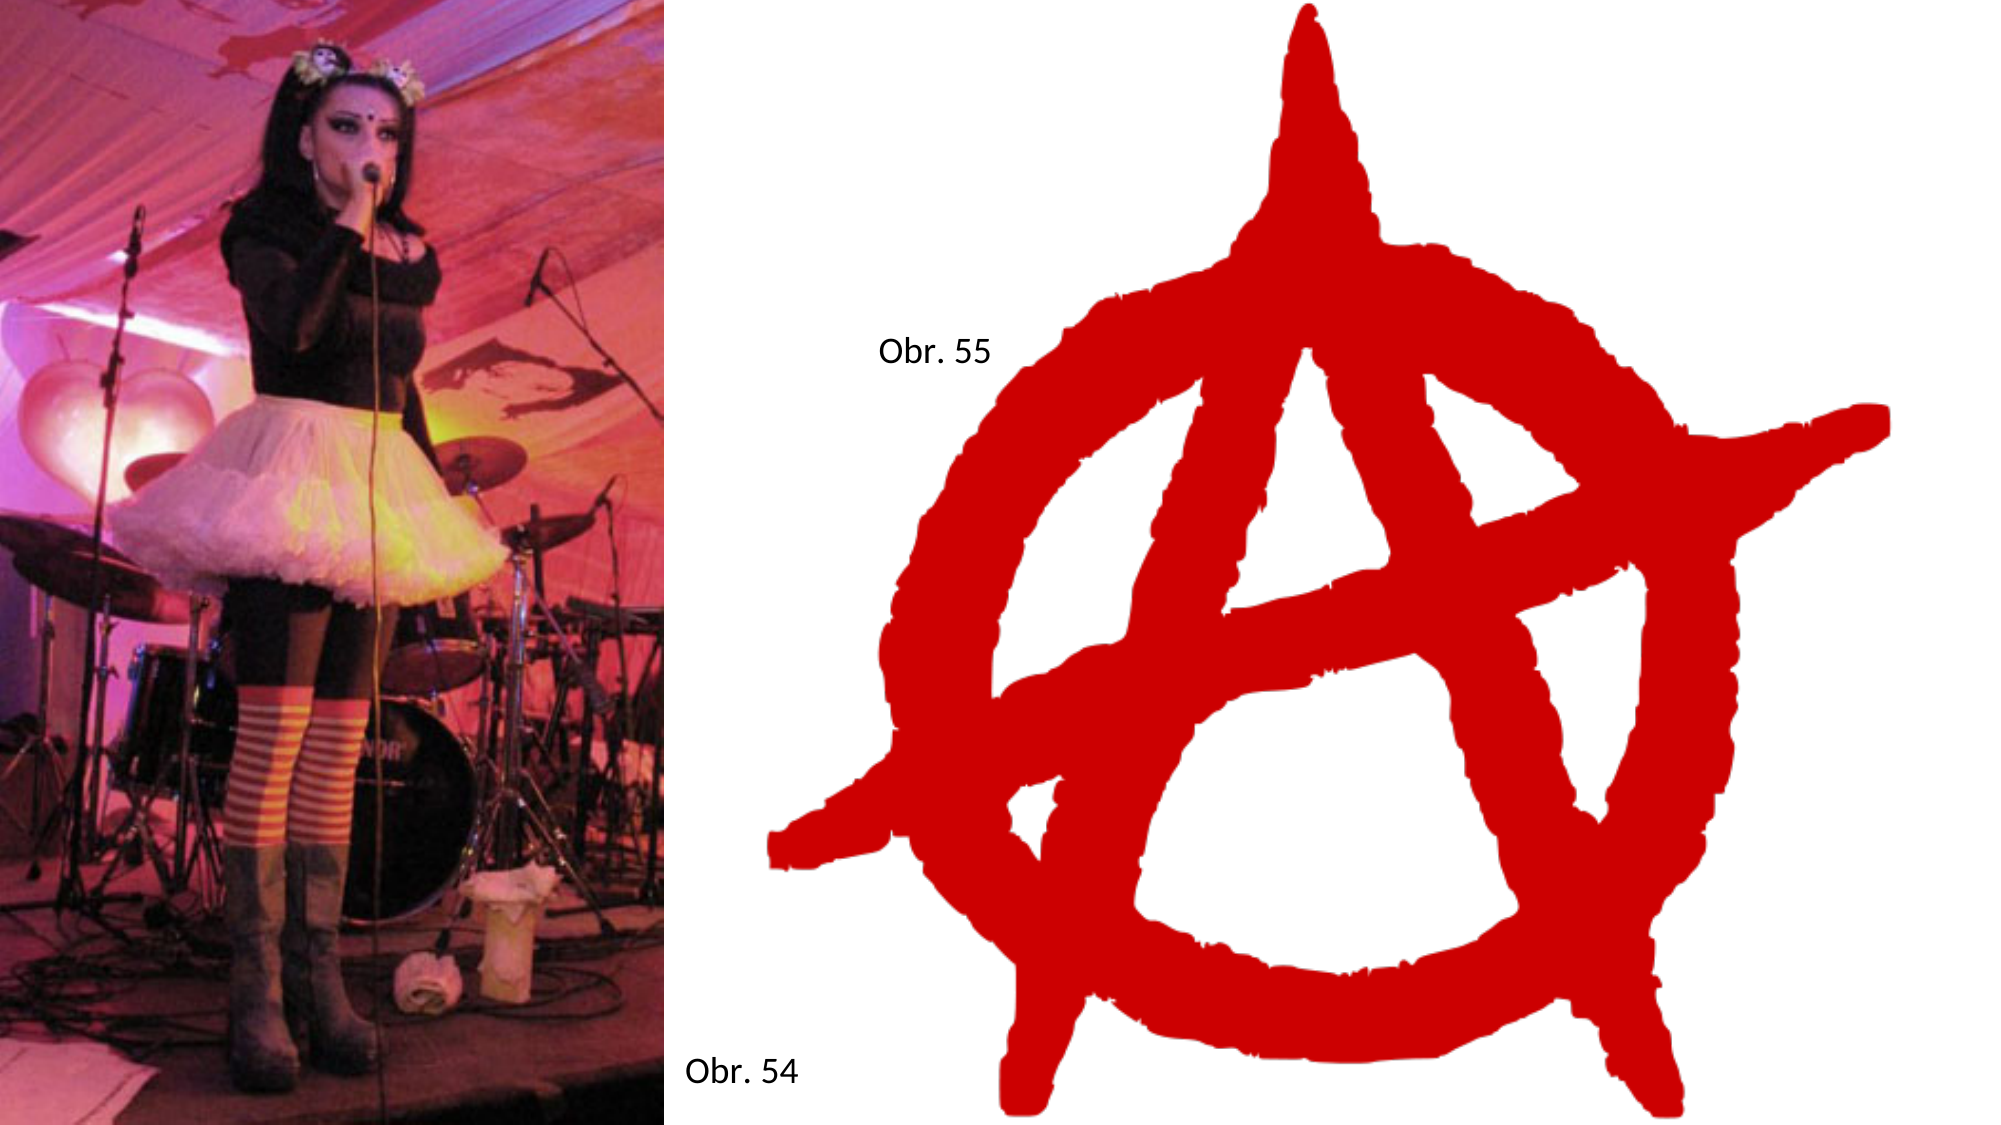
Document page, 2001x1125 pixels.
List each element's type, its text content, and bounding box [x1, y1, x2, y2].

text_box Obr. 54 [670, 1038, 837, 1099]
text_box [0, 0, 664, 1125]
text_box Obr. 55 [863, 318, 1176, 379]
picture [760, 0, 1900, 1125]
